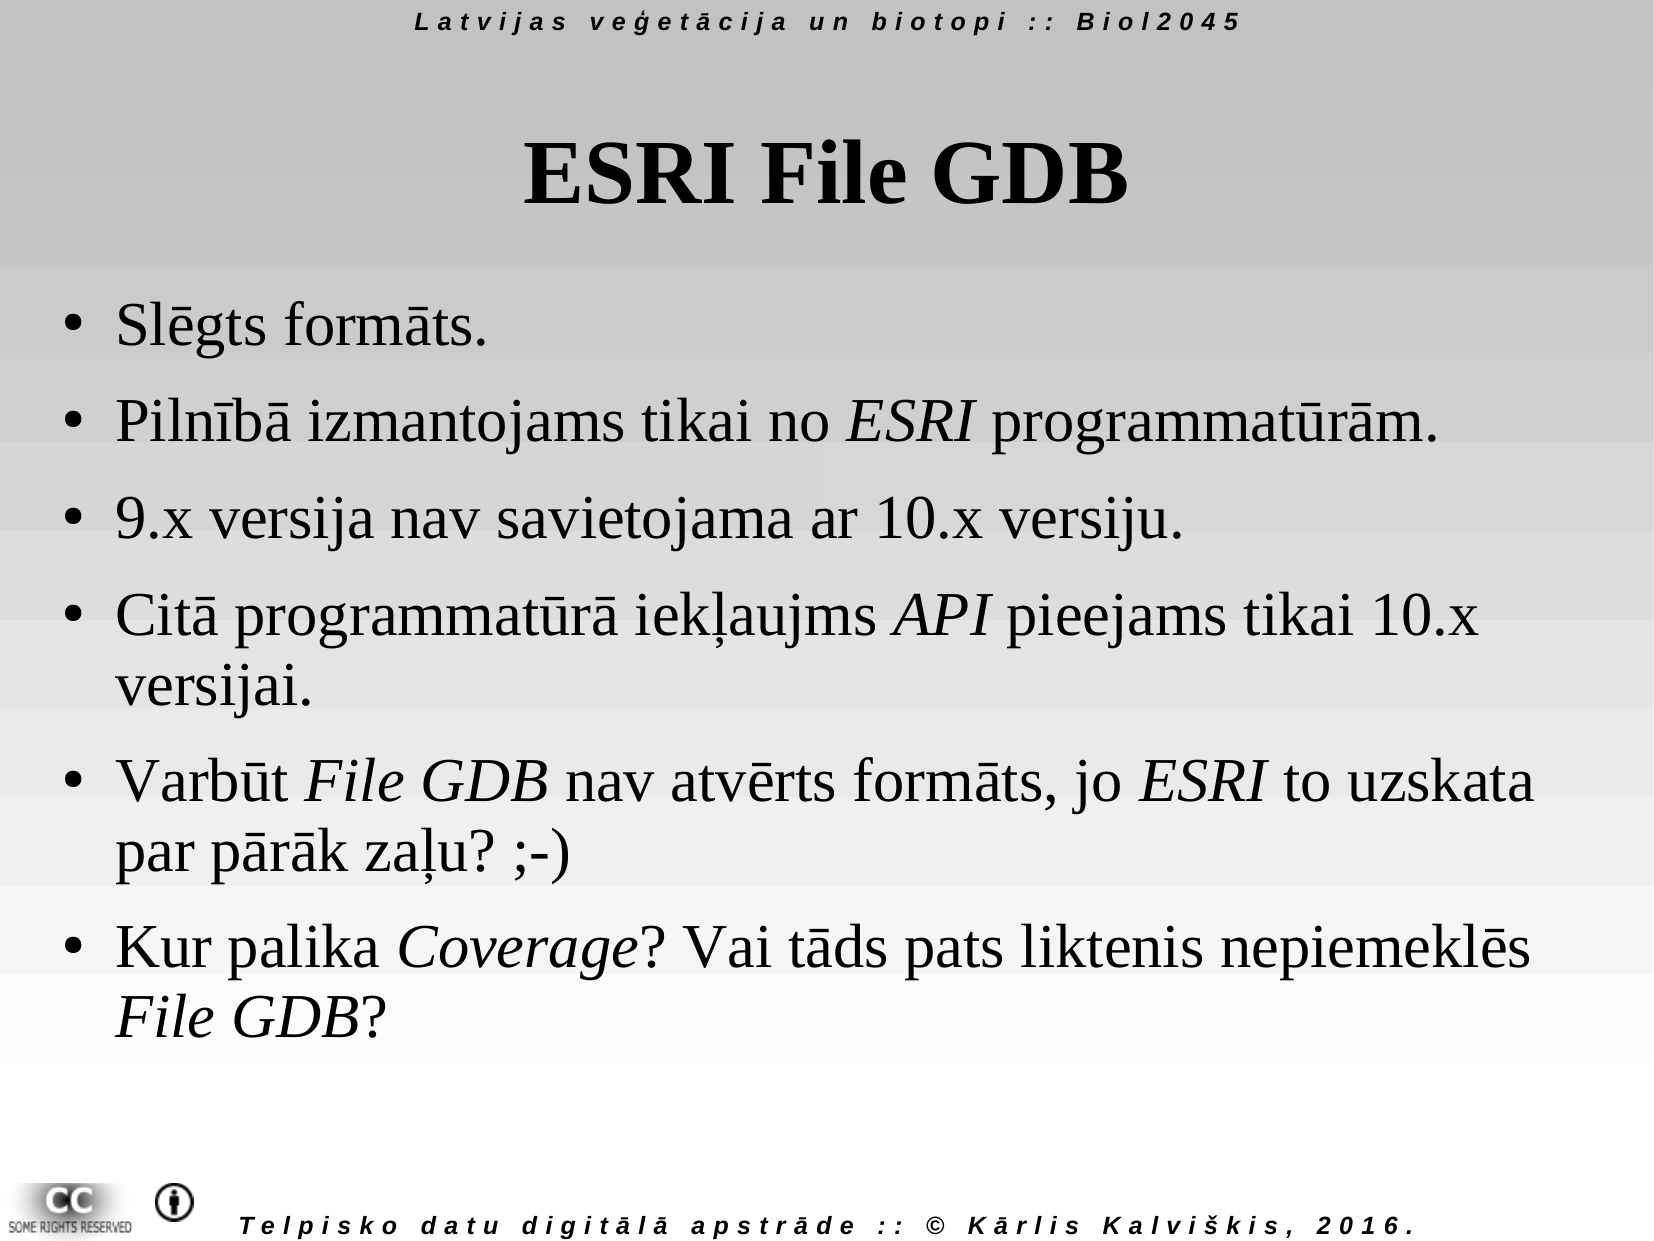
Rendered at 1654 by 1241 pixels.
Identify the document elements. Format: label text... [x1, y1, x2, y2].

list Slēgts formāts. Pilnībā izmantojams tikai no ESRI programmatūrām. 9.x versija nav savietojama ar 10.x versiju. Citā programmatūrā iekļaujms API pieejams tikai 10.x versijai. Varbūt File GDB nav atvērts formāts, jo ESRI to uzskata par pārāk zaļu? ;-) Kur palika Coverage? Vai tāds pats liktenis nepiemeklēs File GDB? [44, 289, 1610, 1113]
title ESRI File GDB [29, 49, 1625, 296]
picture [0, 0, 1654, 1241]
